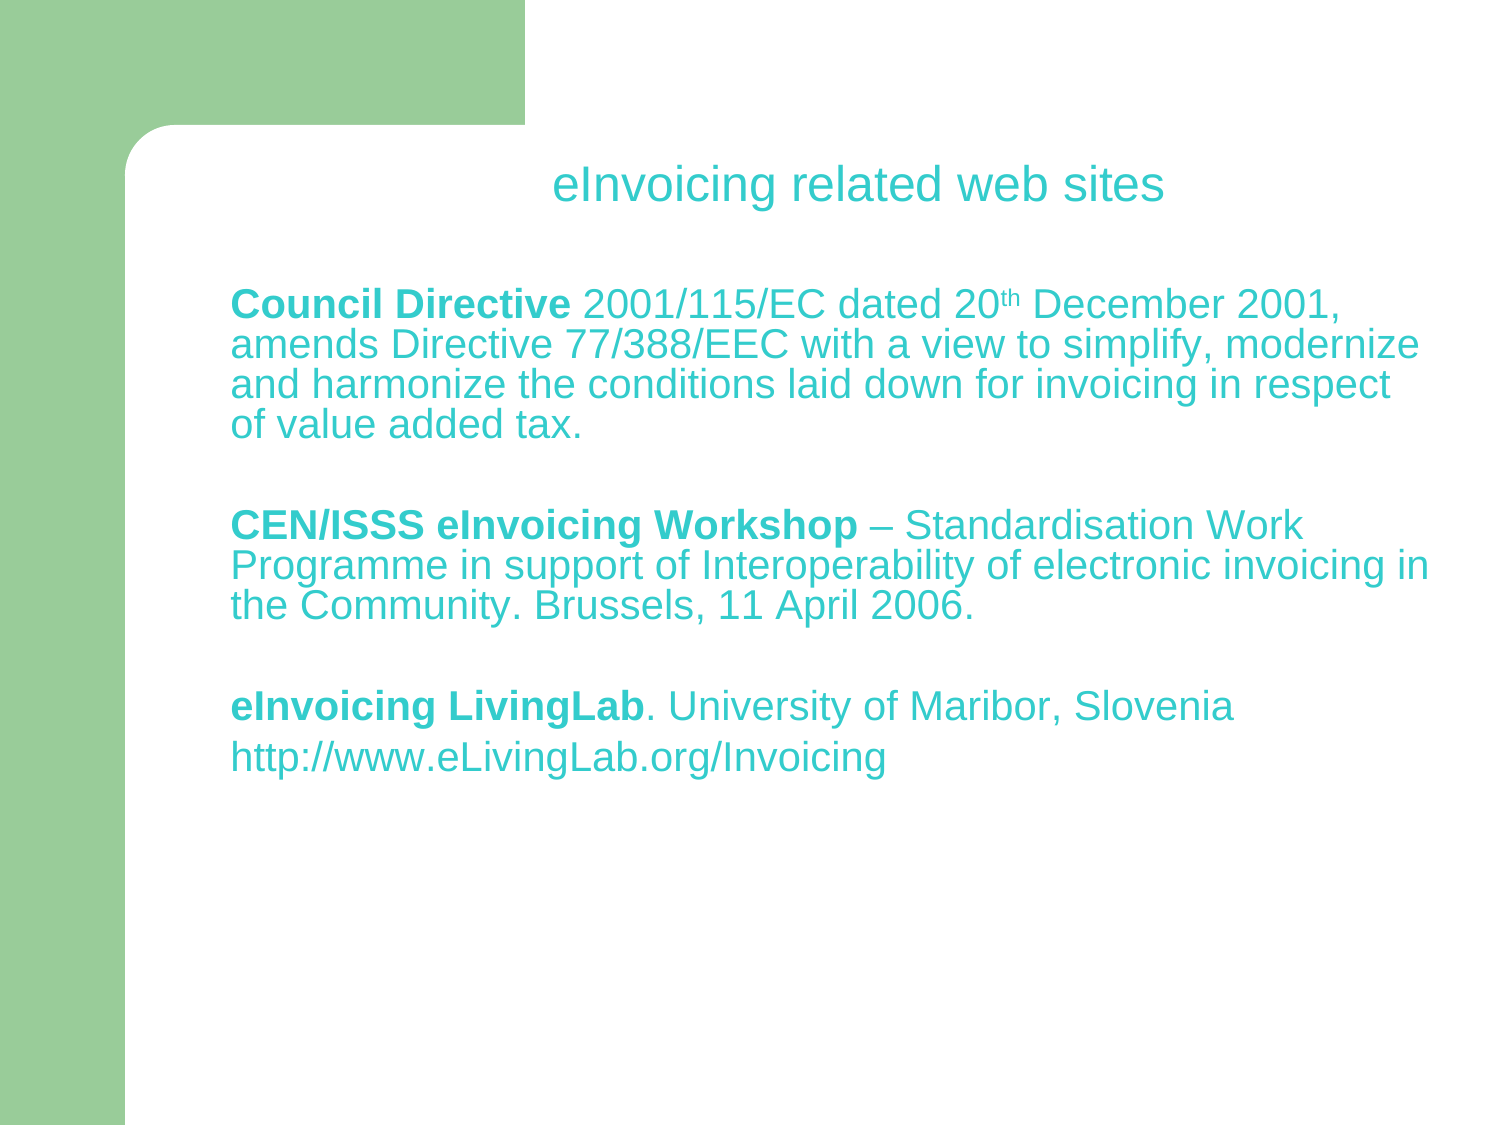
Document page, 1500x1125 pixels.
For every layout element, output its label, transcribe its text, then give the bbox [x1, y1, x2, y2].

list Council Directive 2001/115/EC dated 20th December 2001, amends Directive 77/388/EEC with a view to simplify, modernize and harmonize the conditions laid down for invoicing in respect of value added tax. CEN/ISSS eInvoicing Workshop – Standardisation Work Programme in support of Interoperability of electronic invoicing in the Community. Brussels, 11 April 2006. eInvoicing LivingLab. University of Maribor, Slovenia http://www.eLivingLab.org/Invoicing [159, 278, 1447, 1083]
title eInvoicing related web sites [537, 134, 1463, 221]
